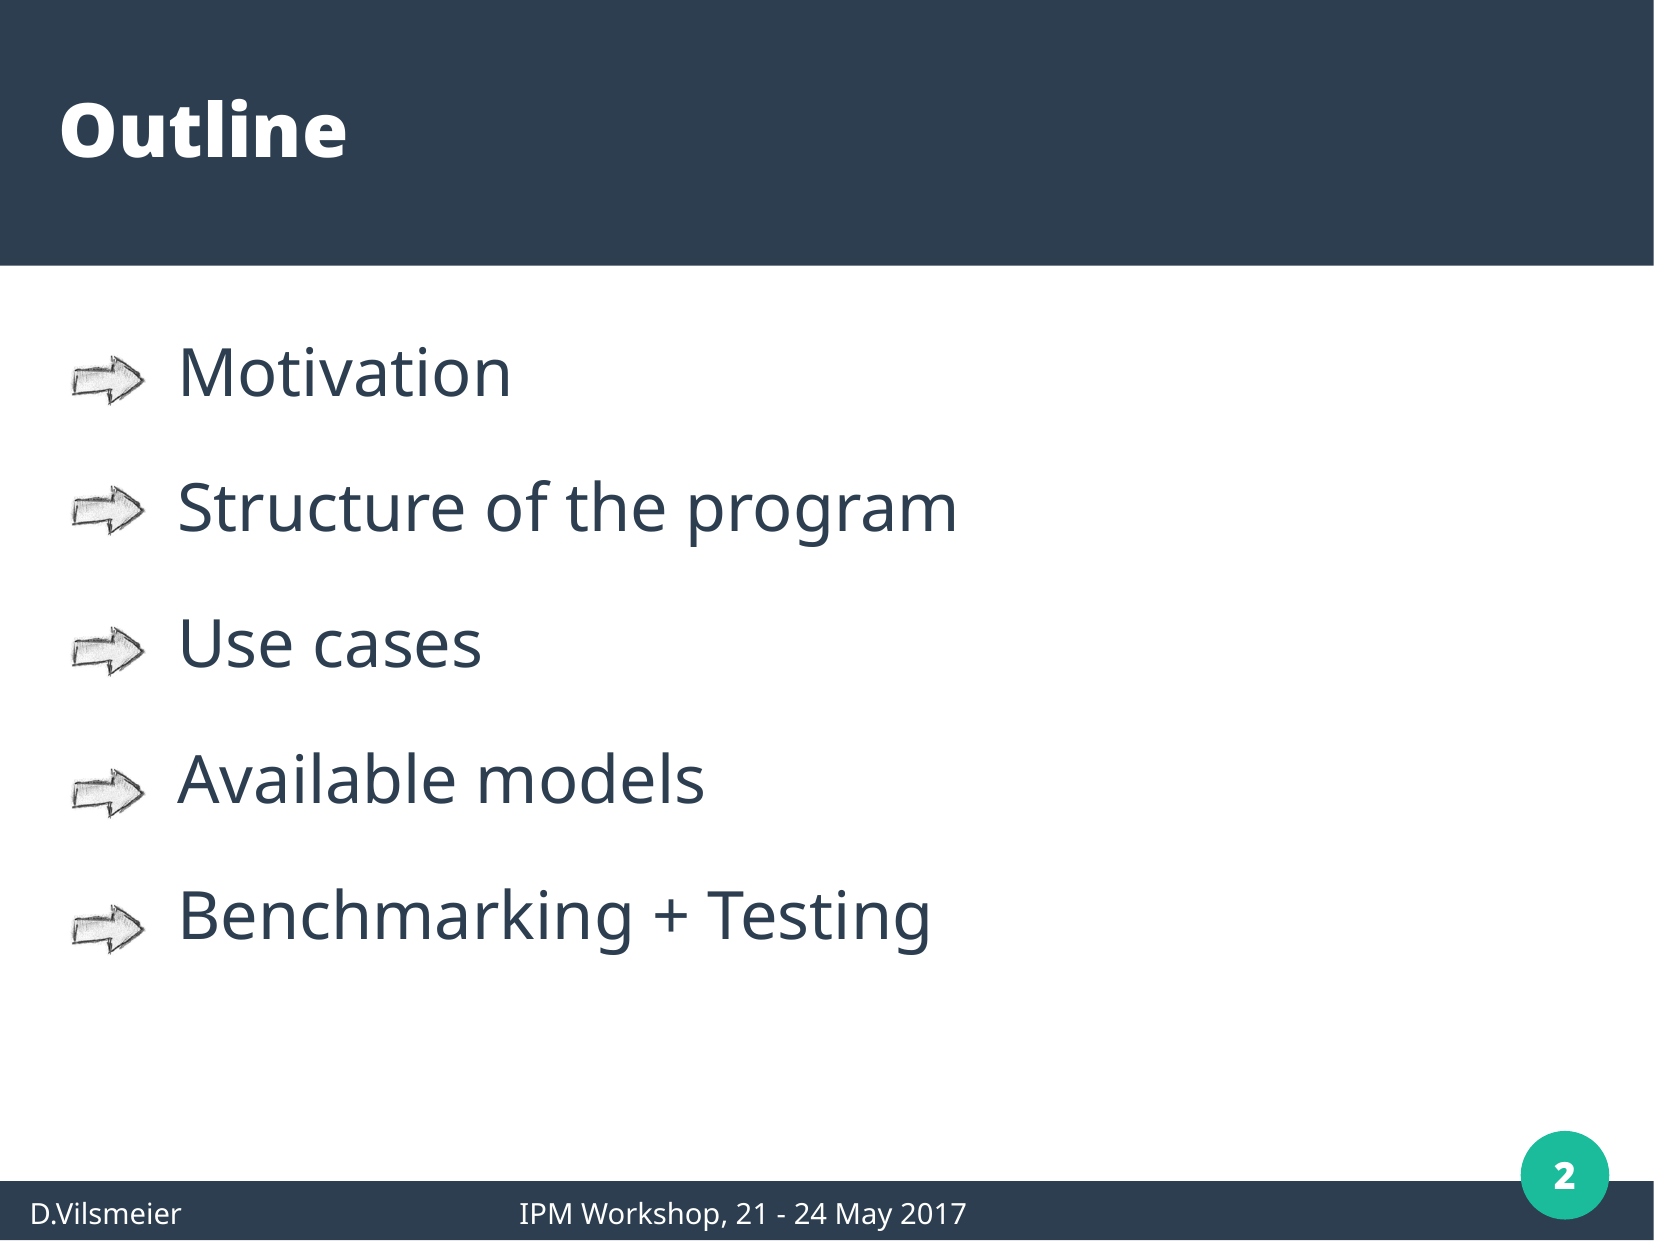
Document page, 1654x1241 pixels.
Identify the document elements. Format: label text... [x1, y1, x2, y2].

picture [66, 468, 148, 550]
picture [66, 751, 148, 833]
picture [66, 609, 148, 691]
picture [66, 887, 148, 969]
list Motivation Structure of the program Use cases Available models Benchmarking + Testing [106, 324, 1642, 1152]
title Outline [59, 49, 1595, 207]
picture [66, 338, 148, 420]
